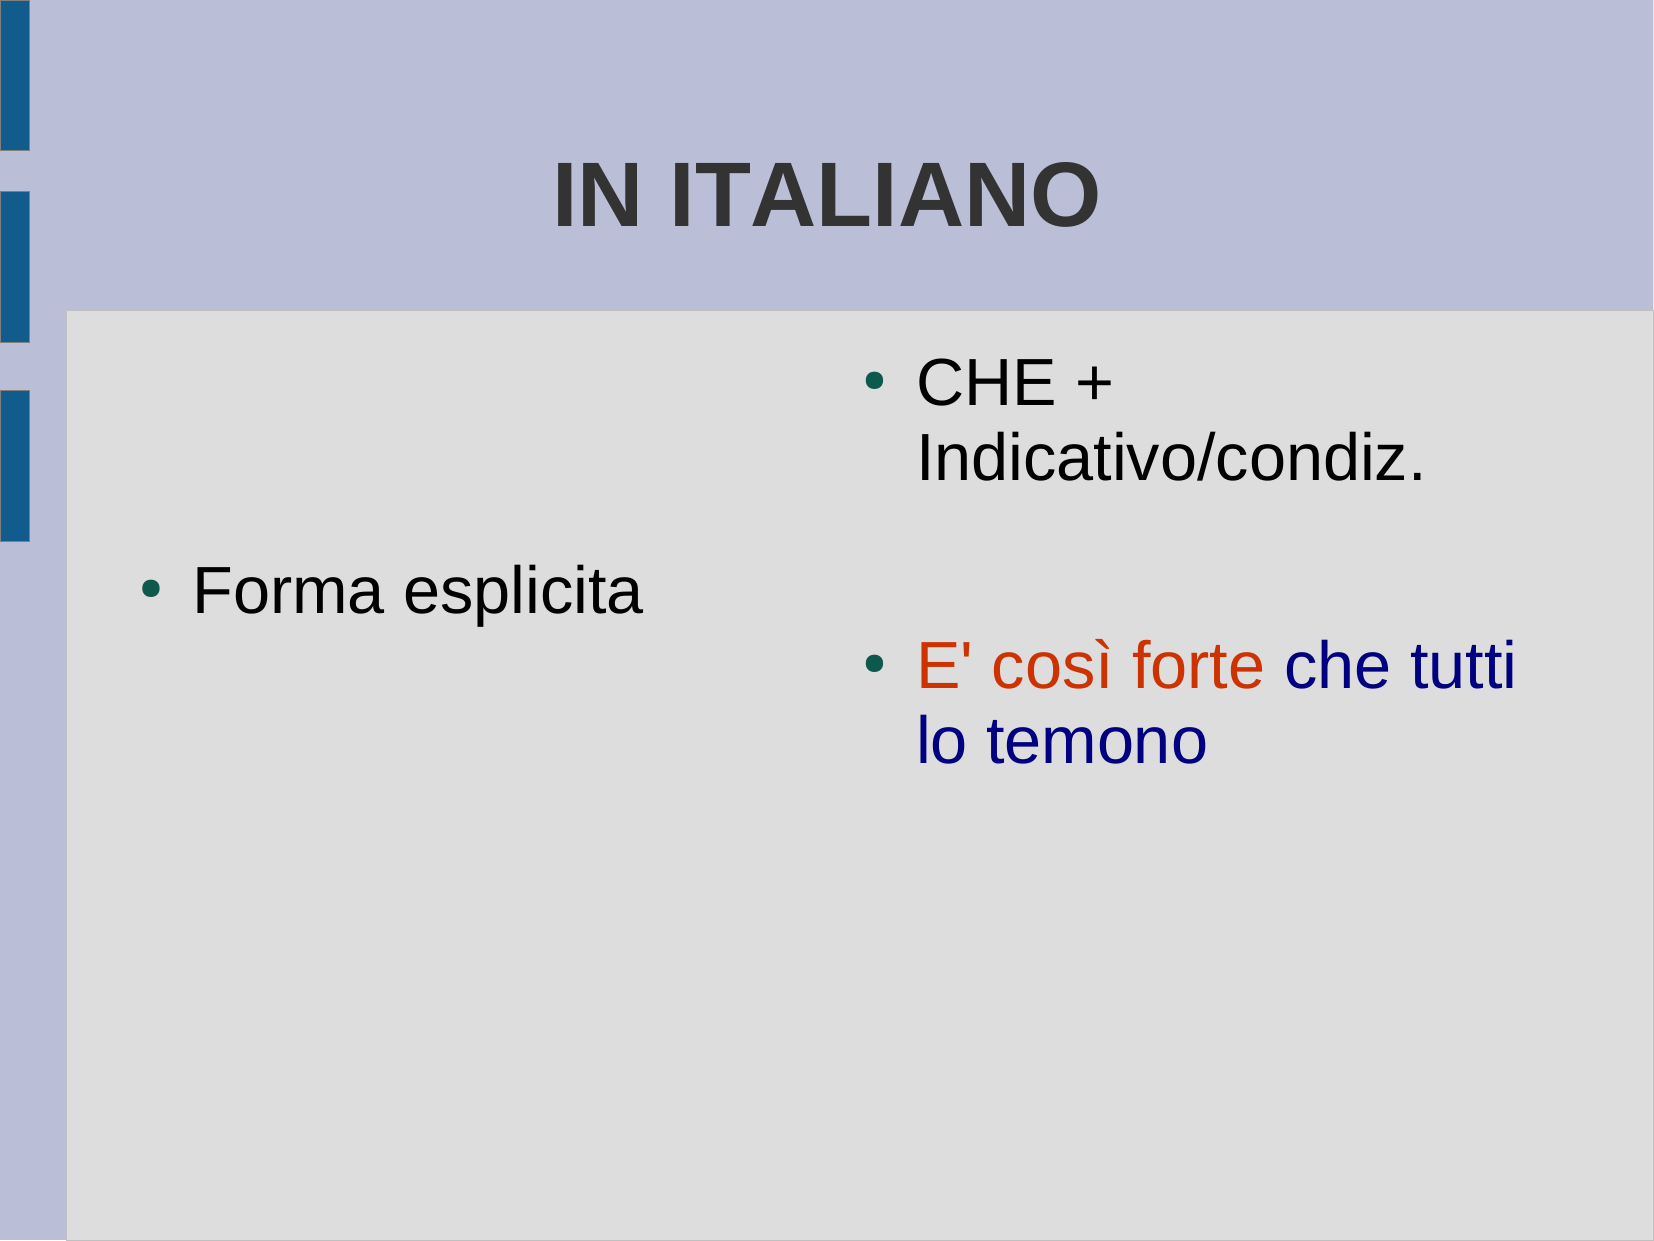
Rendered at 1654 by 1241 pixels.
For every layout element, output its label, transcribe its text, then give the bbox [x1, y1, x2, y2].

title IN ITALIANO [121, 91, 1534, 299]
list CHE + Indicativo/condiz. E' così forte che tutti lo temono [845, 344, 1535, 1127]
list Forma esplicita [121, 344, 811, 1127]
